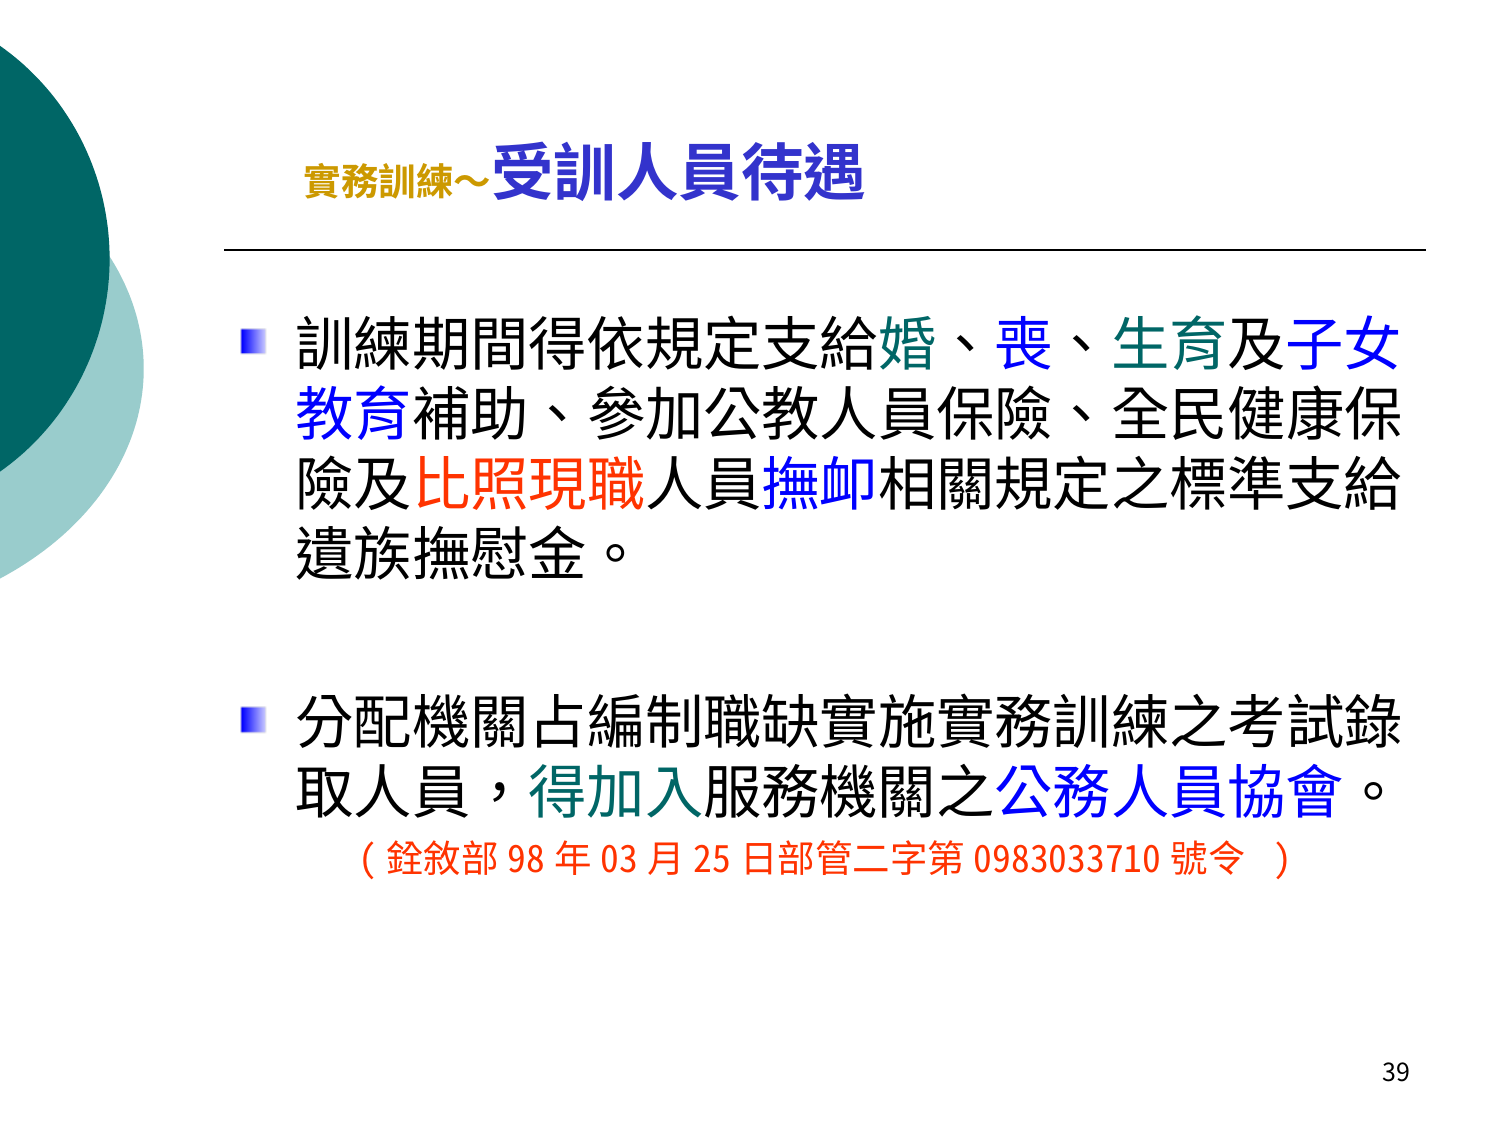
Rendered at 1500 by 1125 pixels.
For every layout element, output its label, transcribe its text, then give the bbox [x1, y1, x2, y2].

list 訓練期間得依規定支給婚、喪、生育及子女教育補助、參加公教人員保險、全民健康保險及比照現職人員撫卹相關規定之標準支給遺族撫慰金。 分配機關占編制職缺實施實務訓練之考試錄取人員，得加入服務機關之公務人員協會。 (銓敘部98年03月25日部管二字第0983033710號令 ) [224, 299, 1425, 929]
text_box 實務訓練～受訓人員待遇 [289, 125, 916, 216]
